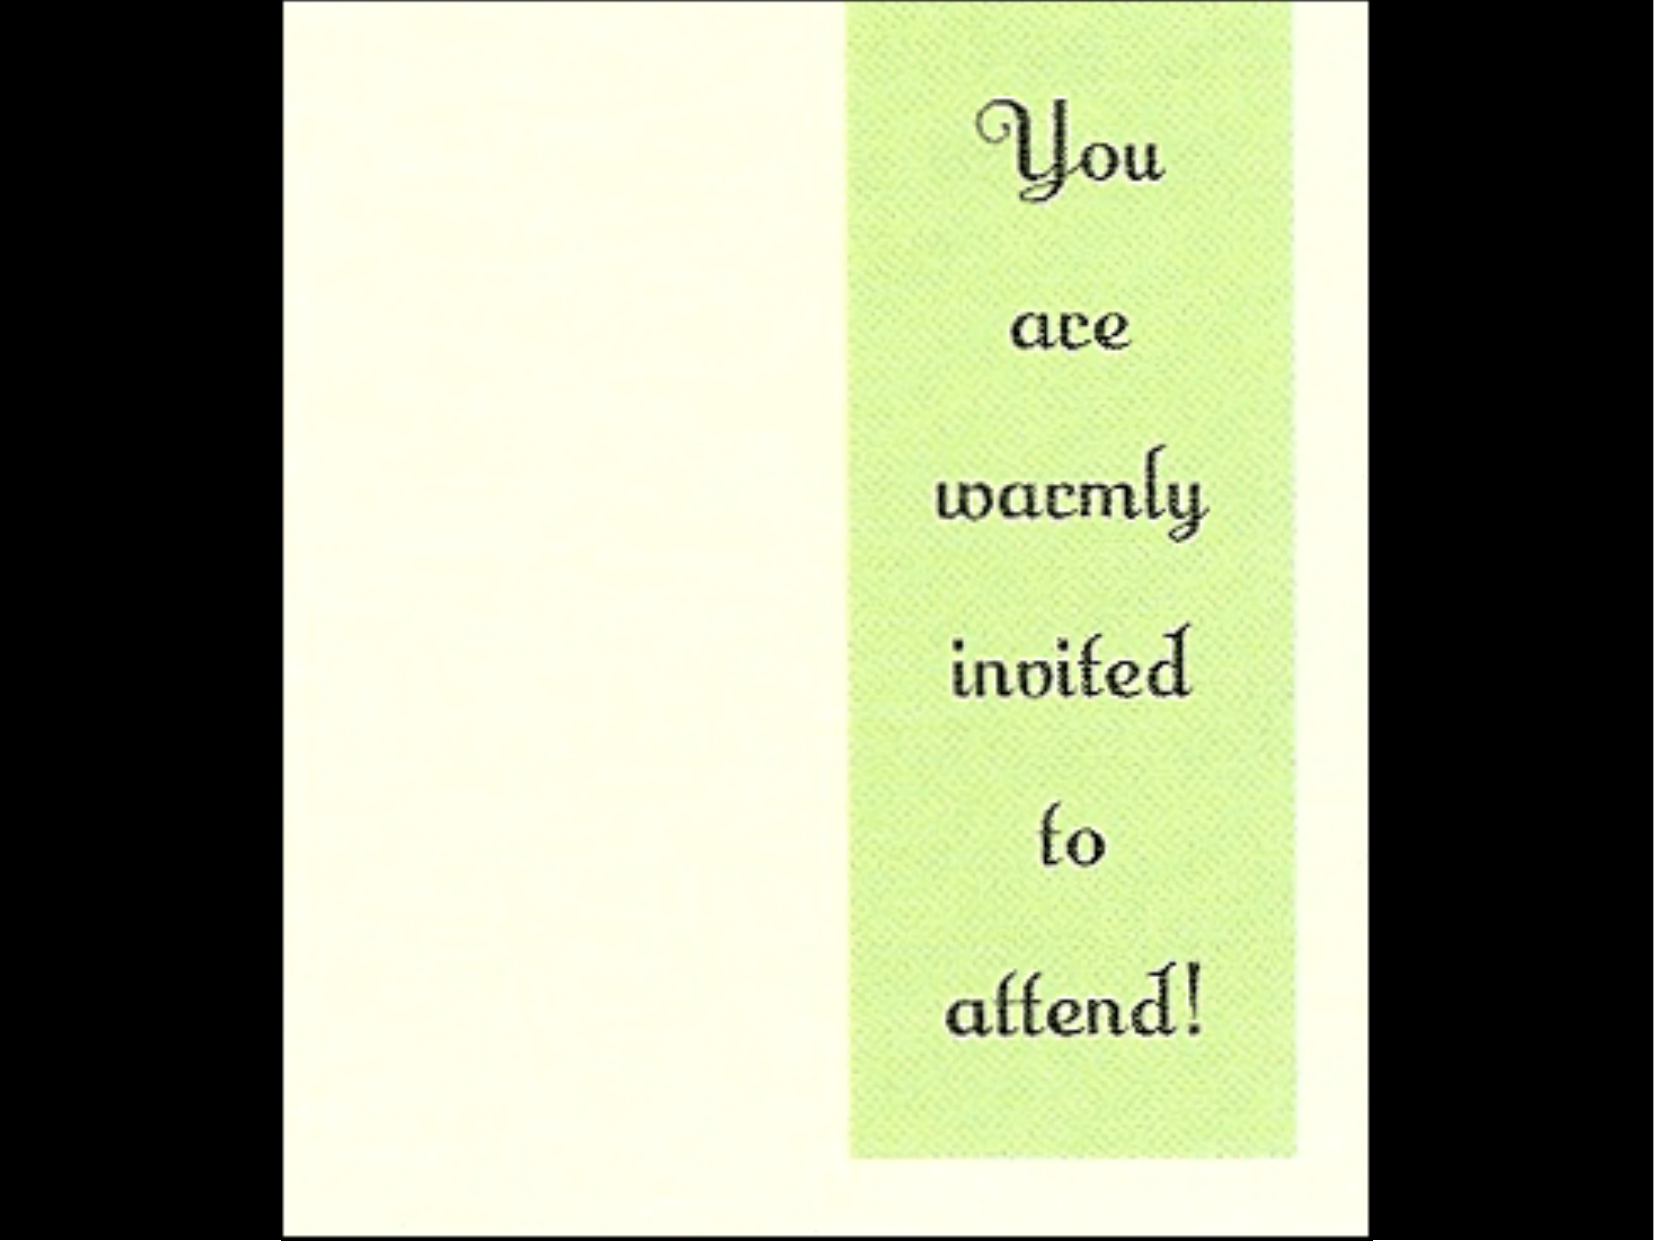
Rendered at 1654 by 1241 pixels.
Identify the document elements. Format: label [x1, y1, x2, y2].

picture [281, 0, 1373, 1241]
